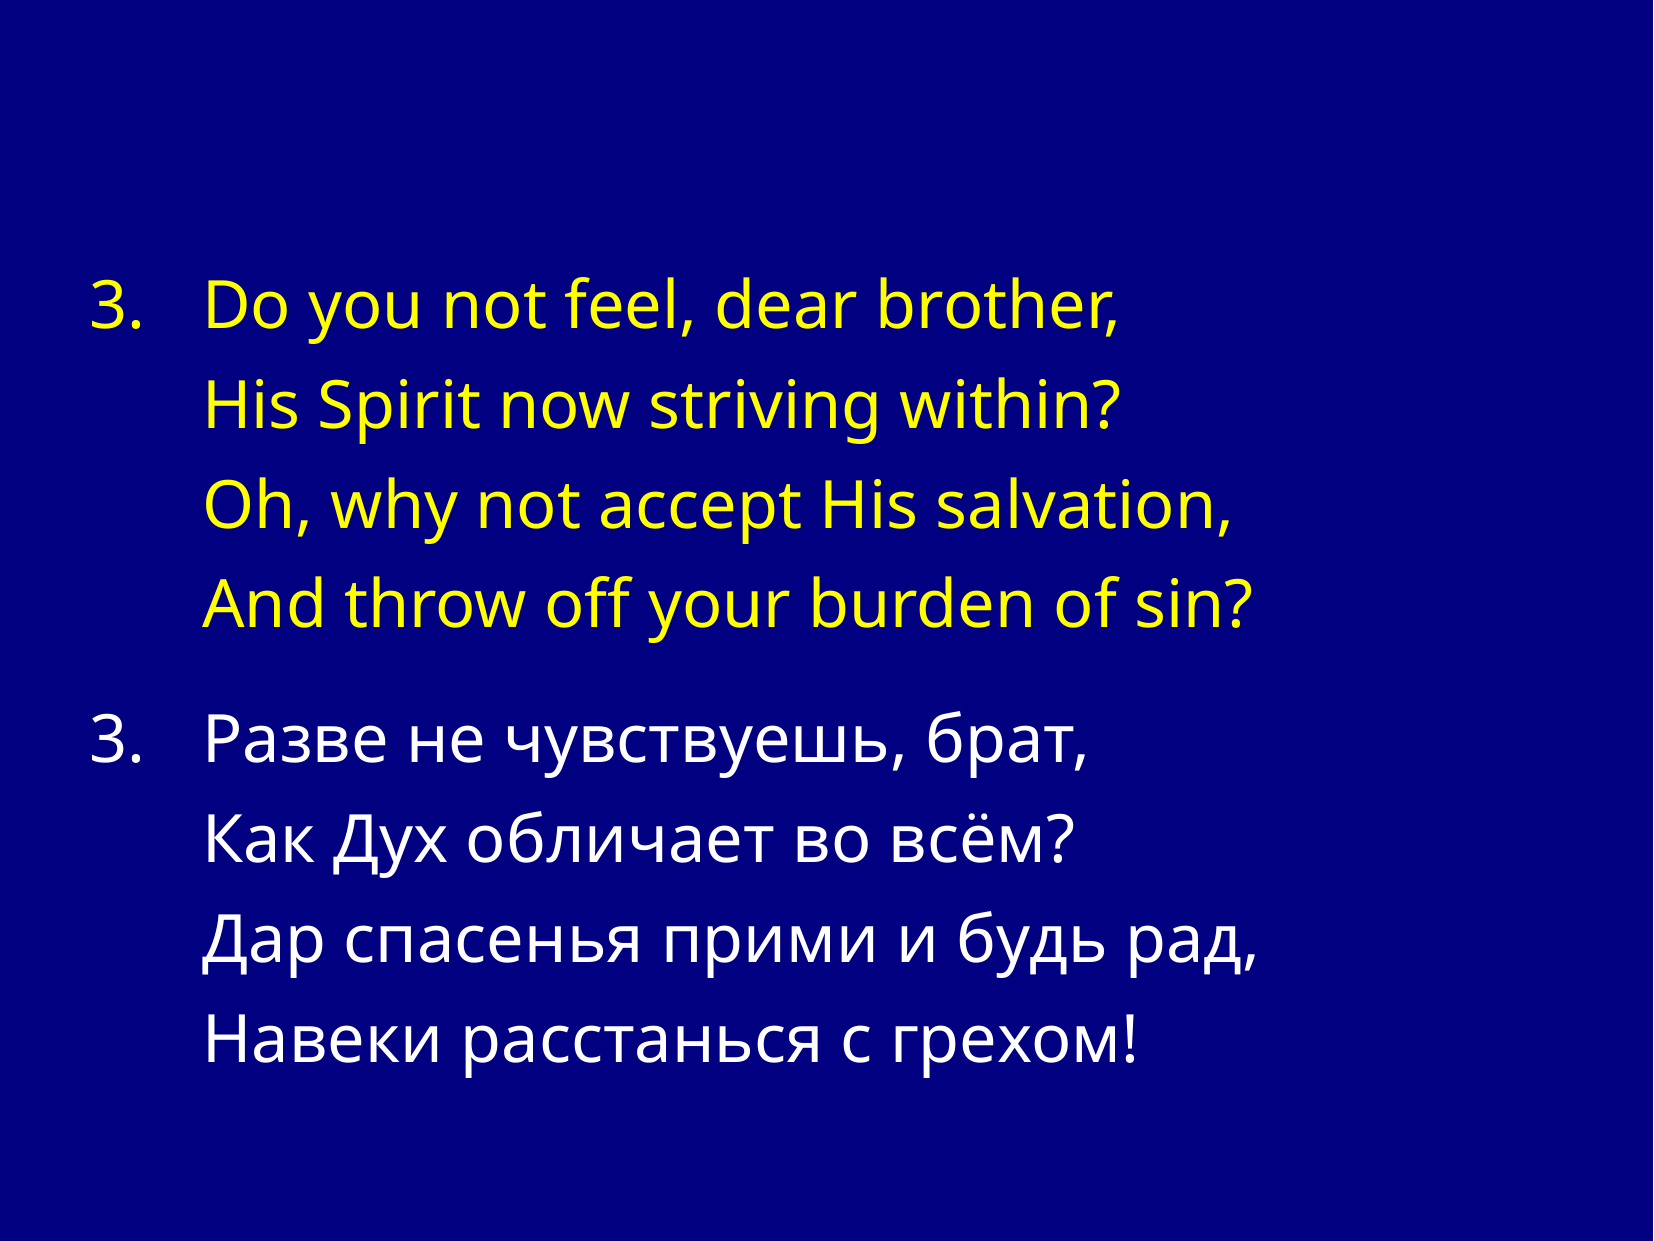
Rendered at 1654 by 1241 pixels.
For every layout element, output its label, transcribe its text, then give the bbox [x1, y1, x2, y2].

text_box 3. Do you not feel, dear brother, His Spirit now striving within? Oh, why not accept His salvation, And throw off your burden of sin? [75, 150, 1576, 638]
text_box 3. Разве не чувствуешь, брат, Как Дух обличает во всём? Дар спасенья прими и будь рад, Навеки расстанься с грехом! [75, 675, 1576, 1163]
